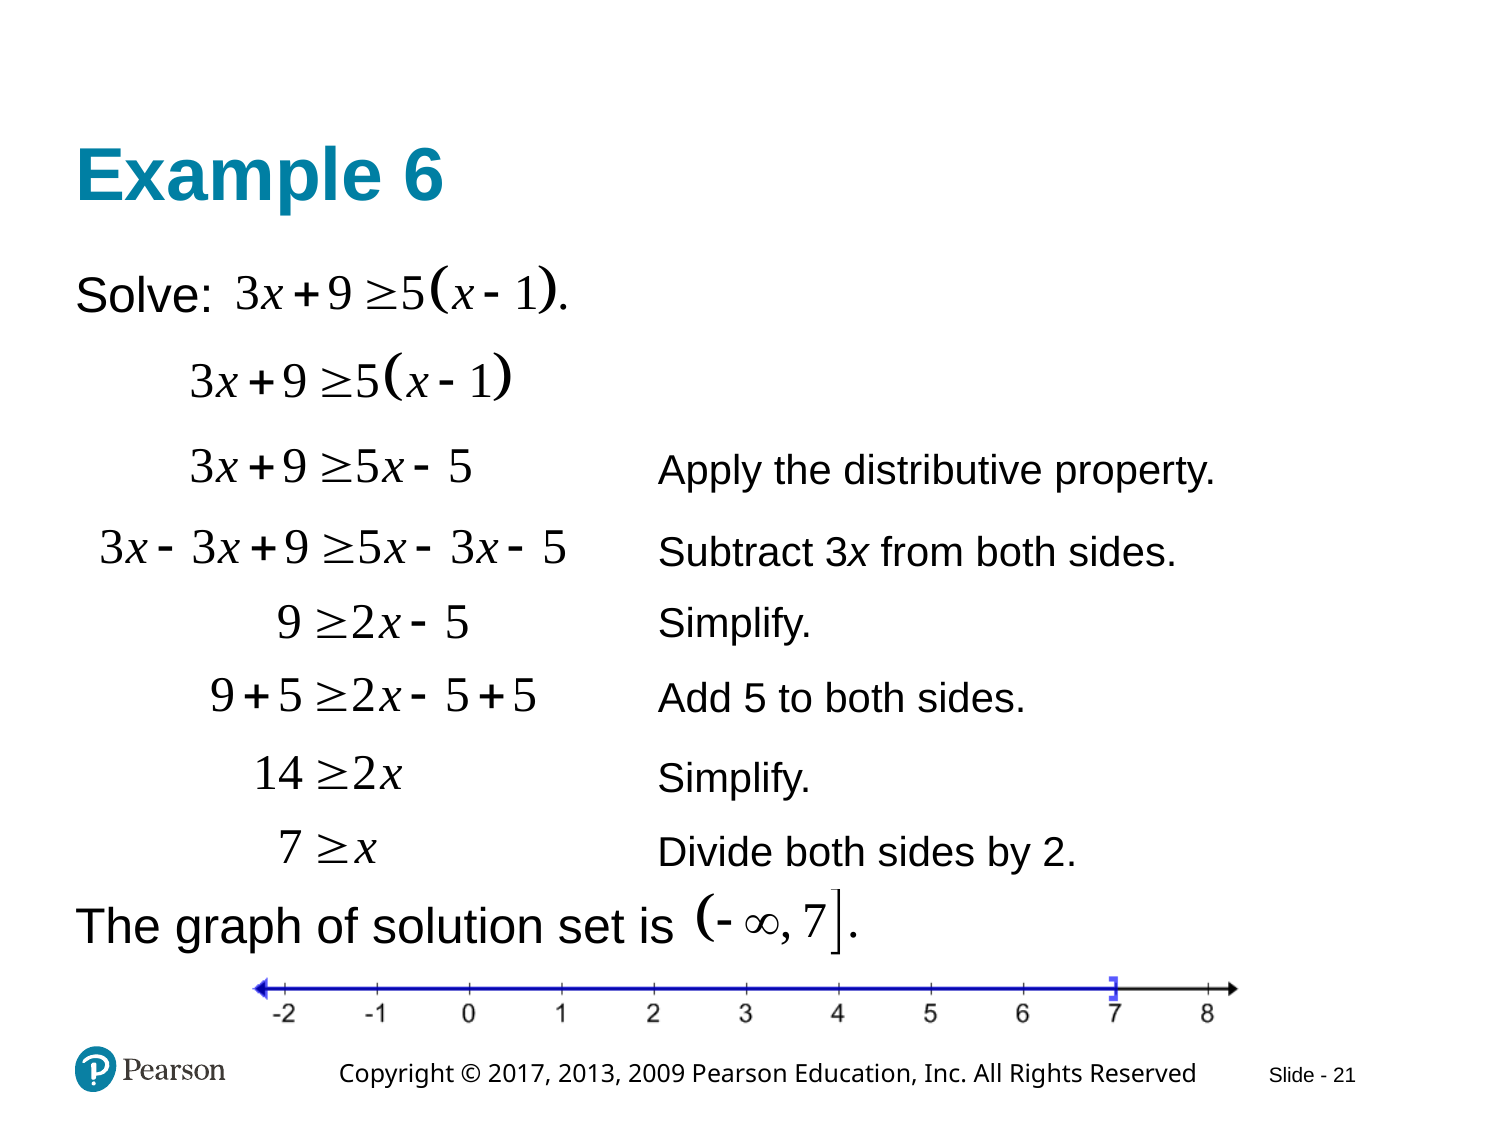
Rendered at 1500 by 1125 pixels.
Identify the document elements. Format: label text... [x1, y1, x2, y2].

list The graph of solution set is [75, 893, 688, 961]
list Add 5 to both sides. [657, 671, 1396, 722]
list Divide both sides by 2. [657, 824, 1395, 874]
chart [208, 672, 540, 719]
chart [275, 824, 382, 871]
list Simplify. [657, 595, 1419, 653]
list Apply the distributive property. [657, 442, 1421, 498]
chart [187, 442, 475, 489]
chart [275, 599, 473, 646]
chart [232, 262, 571, 334]
picture [246, 957, 1254, 1035]
chart [97, 524, 571, 571]
list Subtract 3x from both sides. [657, 524, 1421, 575]
title Example 6 [75, 35, 1425, 216]
chart [694, 889, 861, 957]
list Solve: [75, 262, 225, 325]
chart [187, 349, 513, 421]
list Simplify. [657, 750, 1420, 806]
chart [255, 750, 408, 796]
